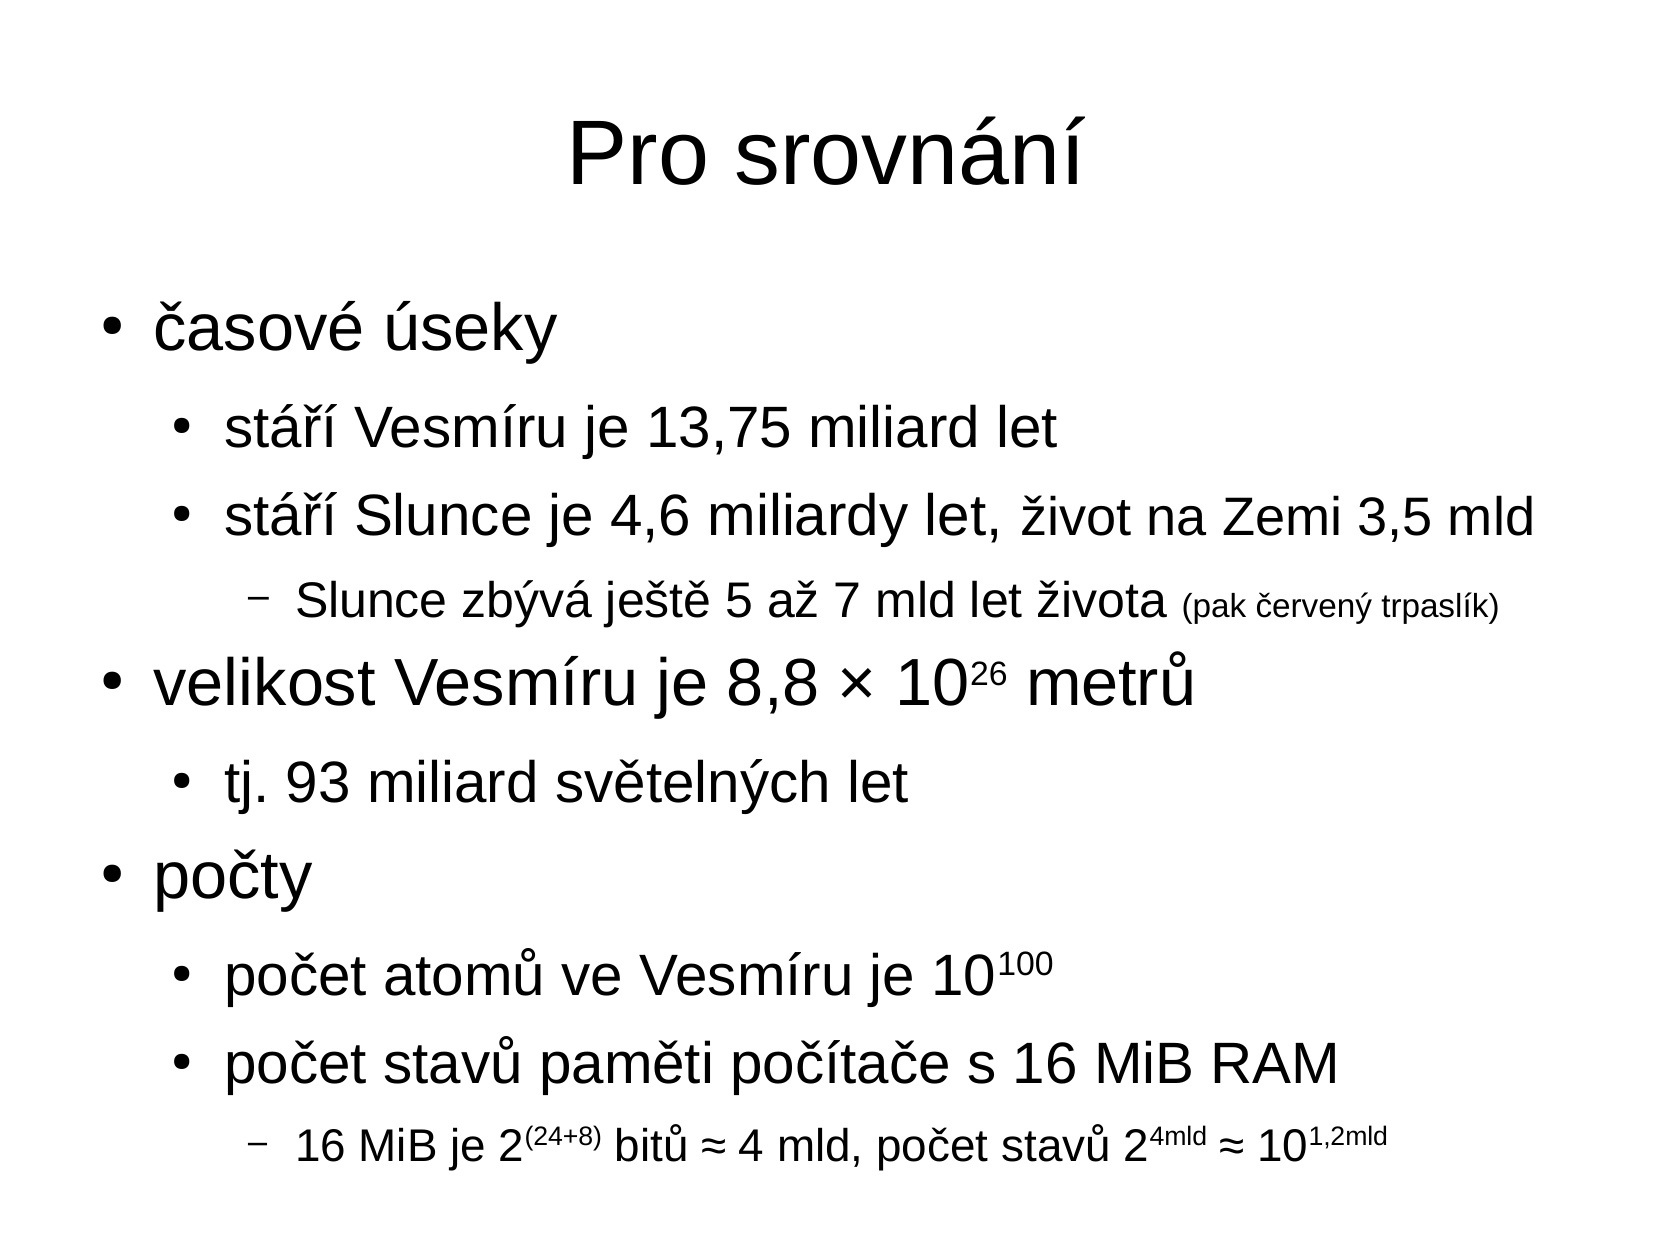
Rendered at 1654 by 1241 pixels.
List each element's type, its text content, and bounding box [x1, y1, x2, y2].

list časové úseky stáří Vesmíru je 13,75 miliard let stáří Slunce je 4,6 miliardy let, život na Zemi 3,5 mld Slunce zbývá ještě 5 až 7 mld let života (pak červený trpaslík) velikost Vesmíru je 8,8 × 1026 metrů tj. 93 miliard světelných let počty počet atomů ve Vesmíru je 10100 počet stavů paměti počítače s 16 MiB RAM 16 MiB je 2(24+8) bitů ≈ 4 mld, počet stavů 24mld ≈ 101,2mld [82, 290, 1571, 1175]
title Pro srovnání [82, 56, 1571, 250]
